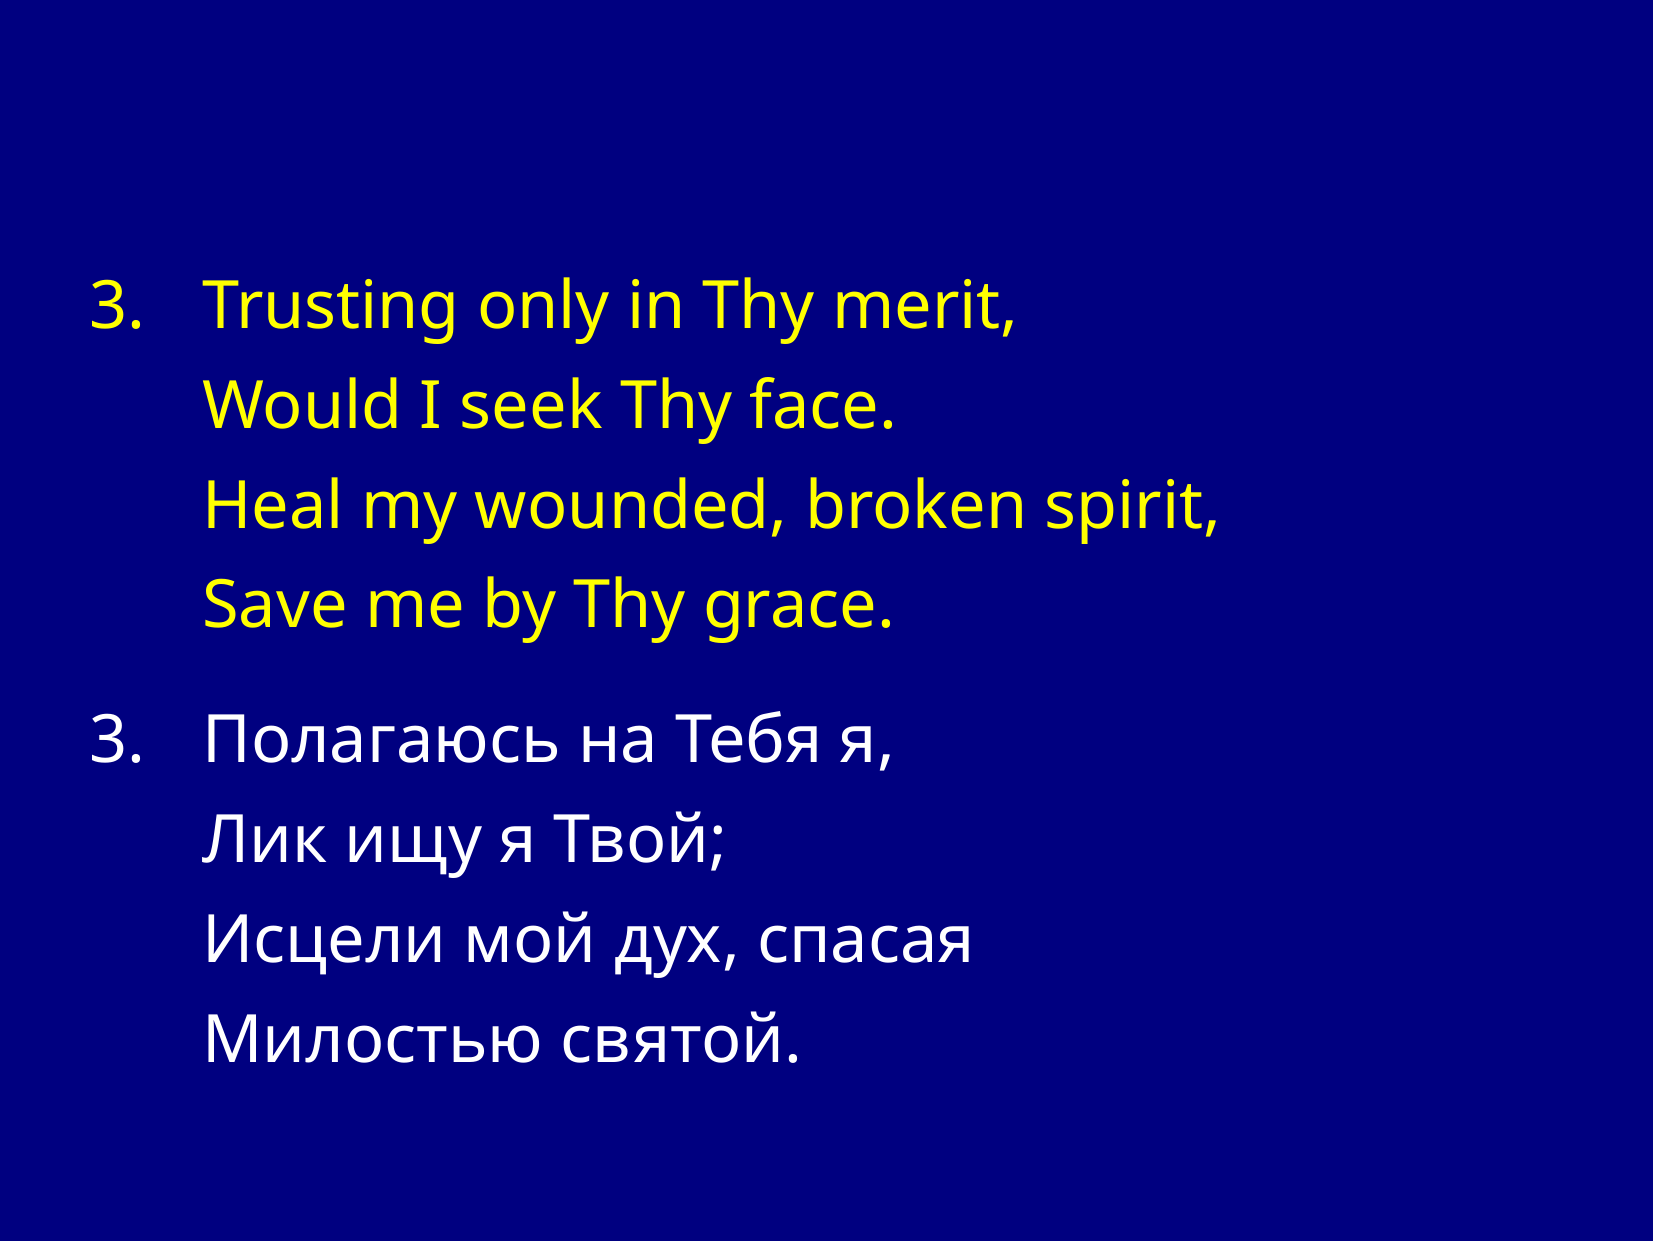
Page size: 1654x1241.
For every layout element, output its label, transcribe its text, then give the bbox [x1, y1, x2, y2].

text_box 3. Полагаюсь на Тебя я, Лик ищу я Твой; Исцели мой дух, спасая Милостью святой. [75, 675, 1576, 1163]
text_box 3. Trusting only in Thy merit, Would I seek Thy face. Heal my wounded, broken spirit, Save me by Thy grace. [75, 150, 1576, 638]
